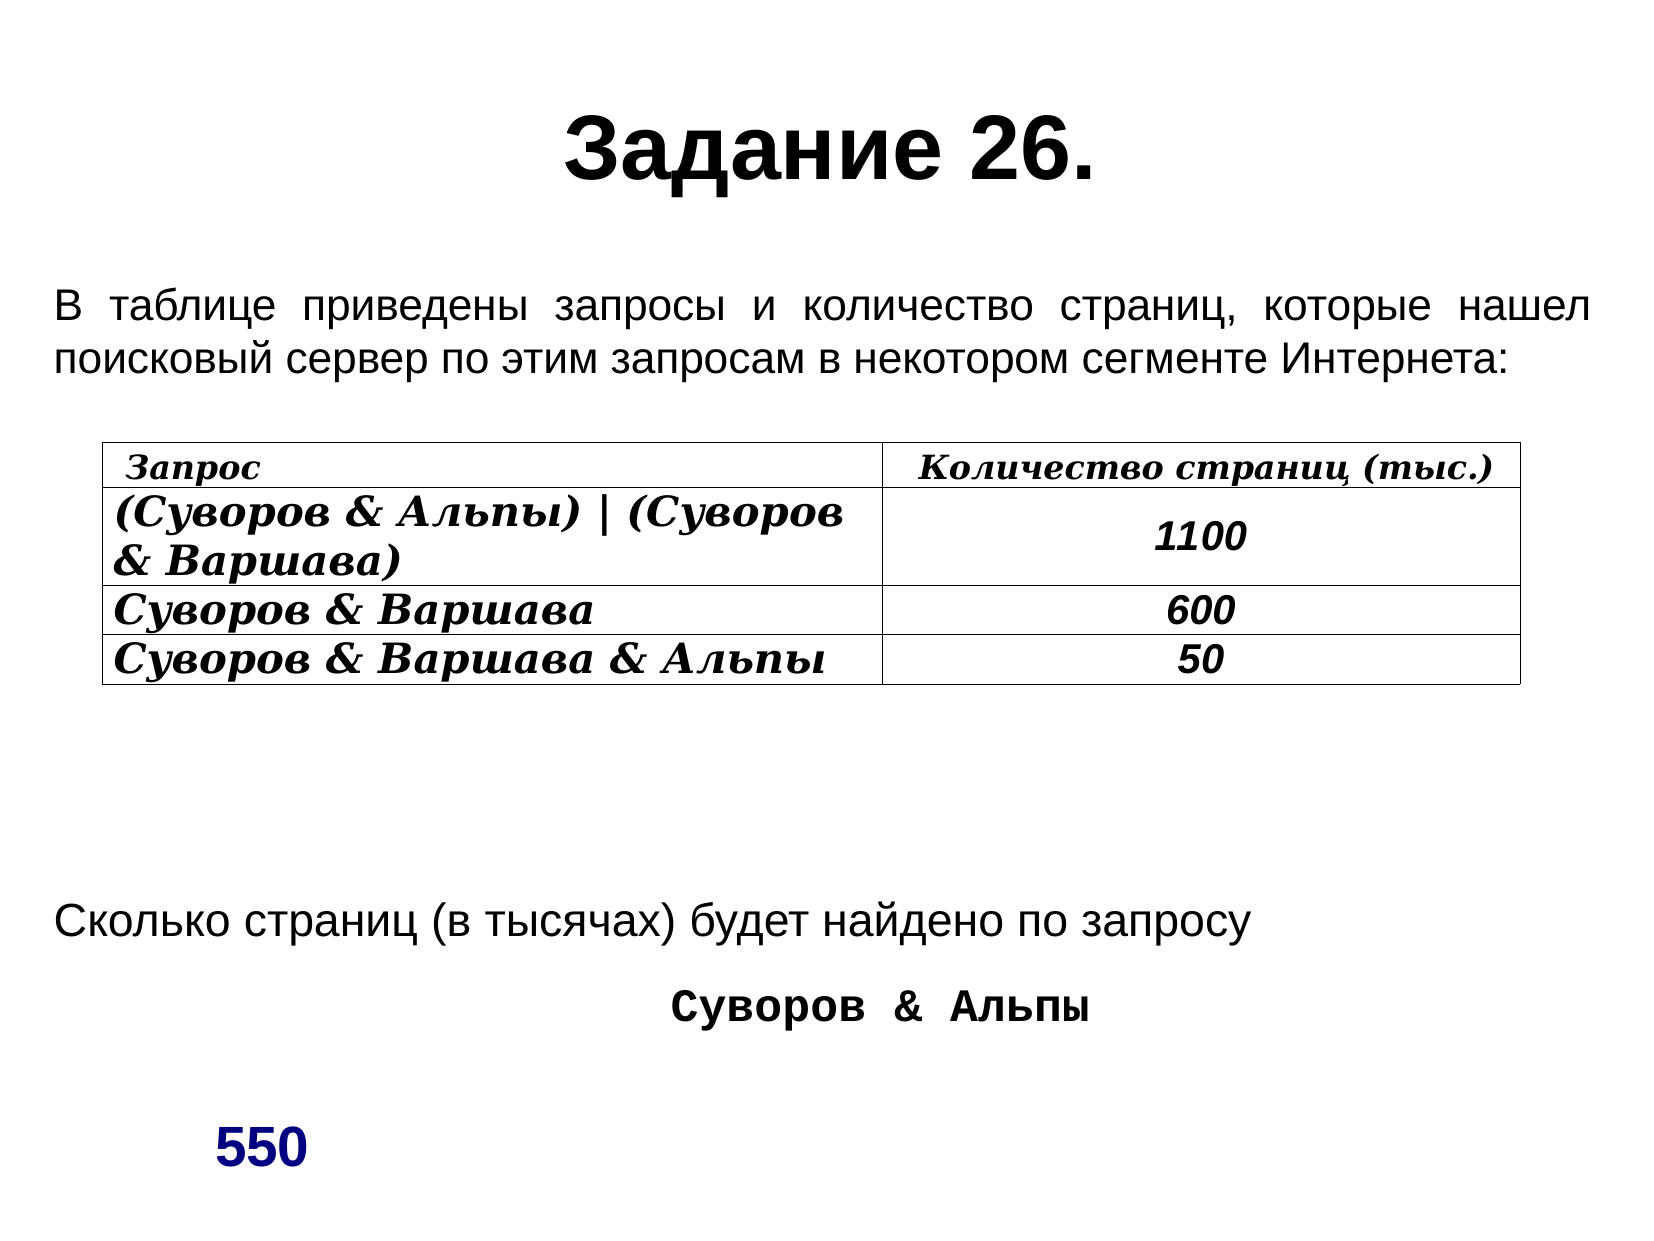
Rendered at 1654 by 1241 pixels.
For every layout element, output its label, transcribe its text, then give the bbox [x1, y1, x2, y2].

list В таблице приведены запросы и количество страниц, которые нашел поисковый сервер по этим запросам в некотором сегменте Интернета: Сколько страниц (в тысячах) будет найдено по запросу Суворов & Альпы 550 [38, 268, 1609, 1194]
table_cell Суворов & Варшава [103, 586, 882, 634]
title Задание 26. [82, 68, 1571, 268]
table_cell 1100 [883, 488, 1520, 585]
table_cell Суворов & Варшава & Альпы [103, 635, 882, 684]
table_header Запрос [103, 443, 882, 487]
table_header Количество страниц (тыс.) [883, 443, 1520, 487]
table_cell (Суворов & Альпы) | (Суворов & Варшава) [103, 488, 882, 585]
table_cell 600 [883, 586, 1520, 634]
table_cell 50 [883, 635, 1520, 684]
